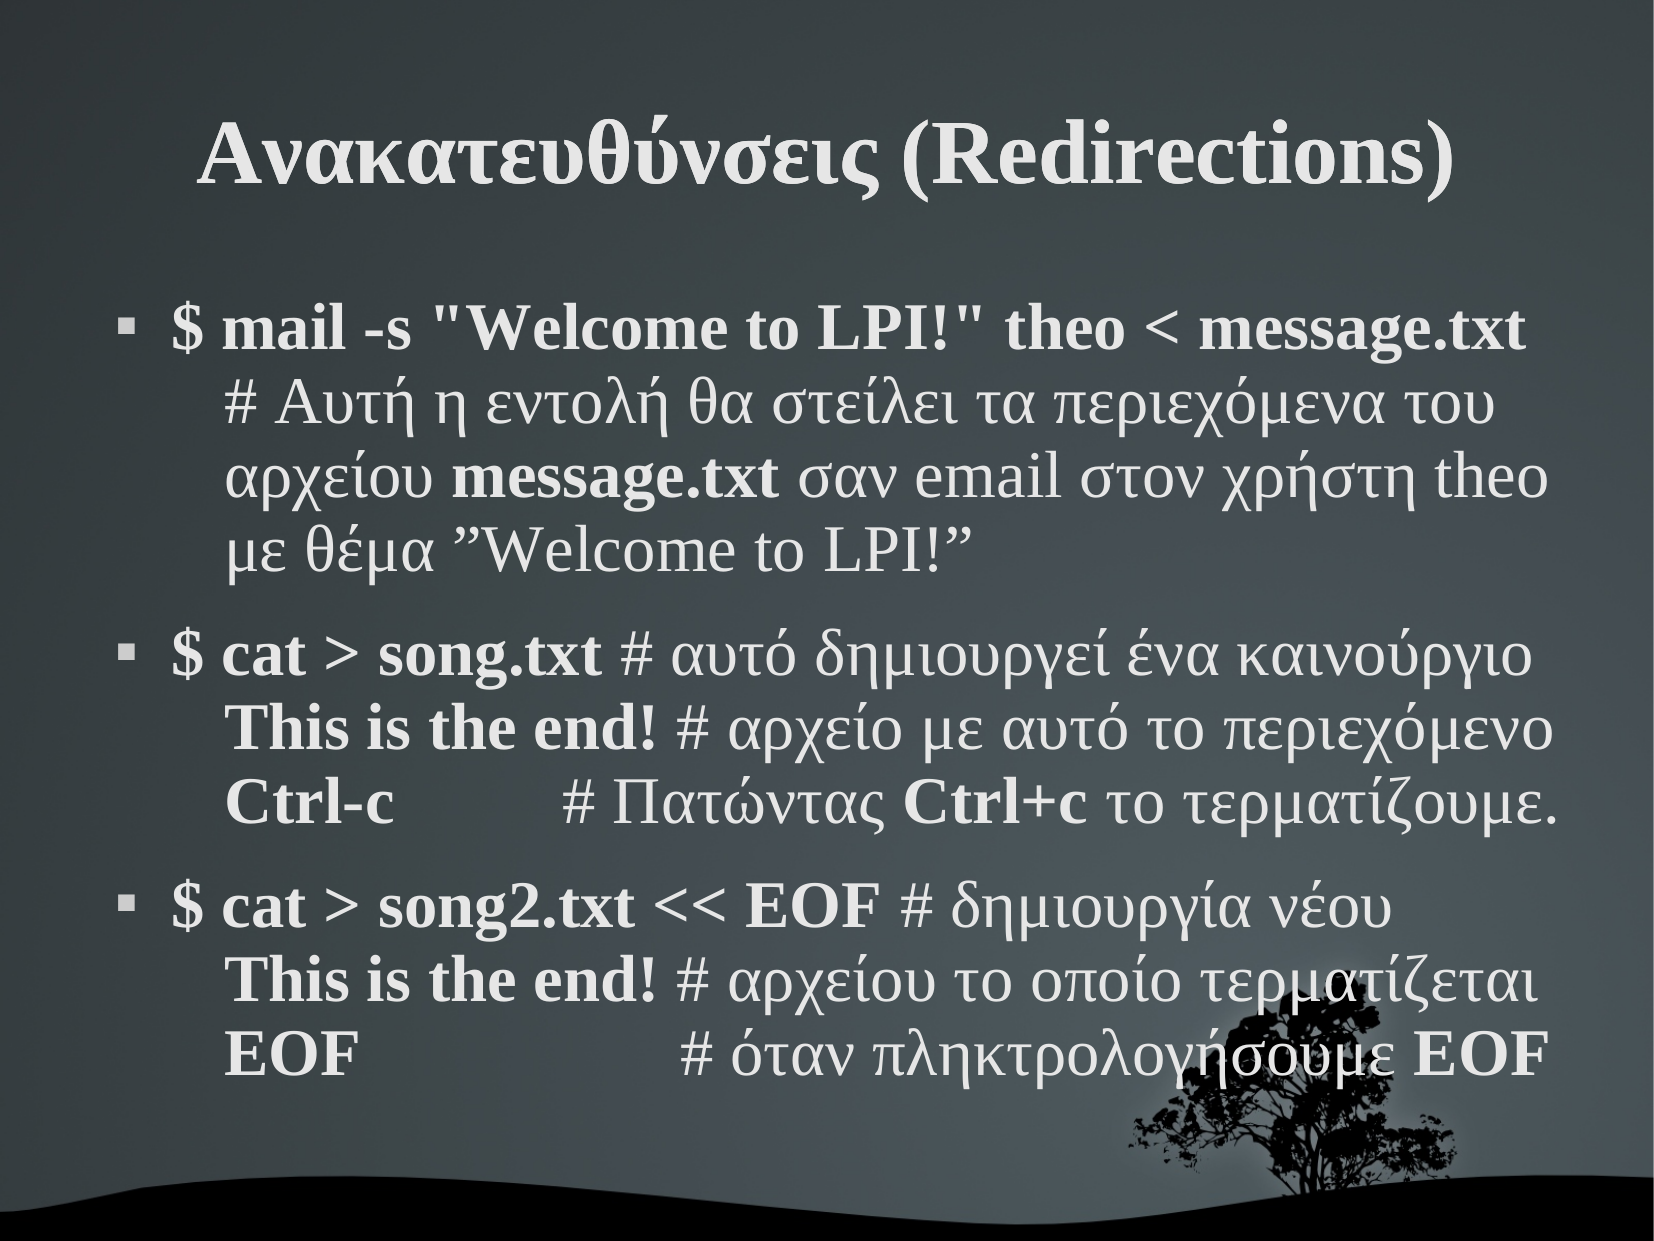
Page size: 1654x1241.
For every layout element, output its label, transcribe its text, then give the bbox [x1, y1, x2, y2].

picture [0, 0, 1654, 1241]
title Ανακατευθύνσεις (Redirections) [82, 49, 1572, 257]
list $ mail -s "Welcome to LPI!" theo < message.txt # Αυτή η εντολή θα στείλει τα περιεχόμενα του αρχείου message.txt σαν email στον χρήστη theo με θέμα ”Welcome to LPI!” $ cat > song.txt # αυτό δημιουργεί ένα καινούργιο This is the end! # αρχείο με αυτό το περιεχόμενο Ctrl-c # Πατώντας Ctrl+c το τερματίζουμε. $ cat > song2.txt << EOF # δημιουργία νέου This is the end! # αρχείου το οποίο τερματίζεται EOF # όταν πληκτρολογήσουμε EOF [82, 290, 1571, 1209]
